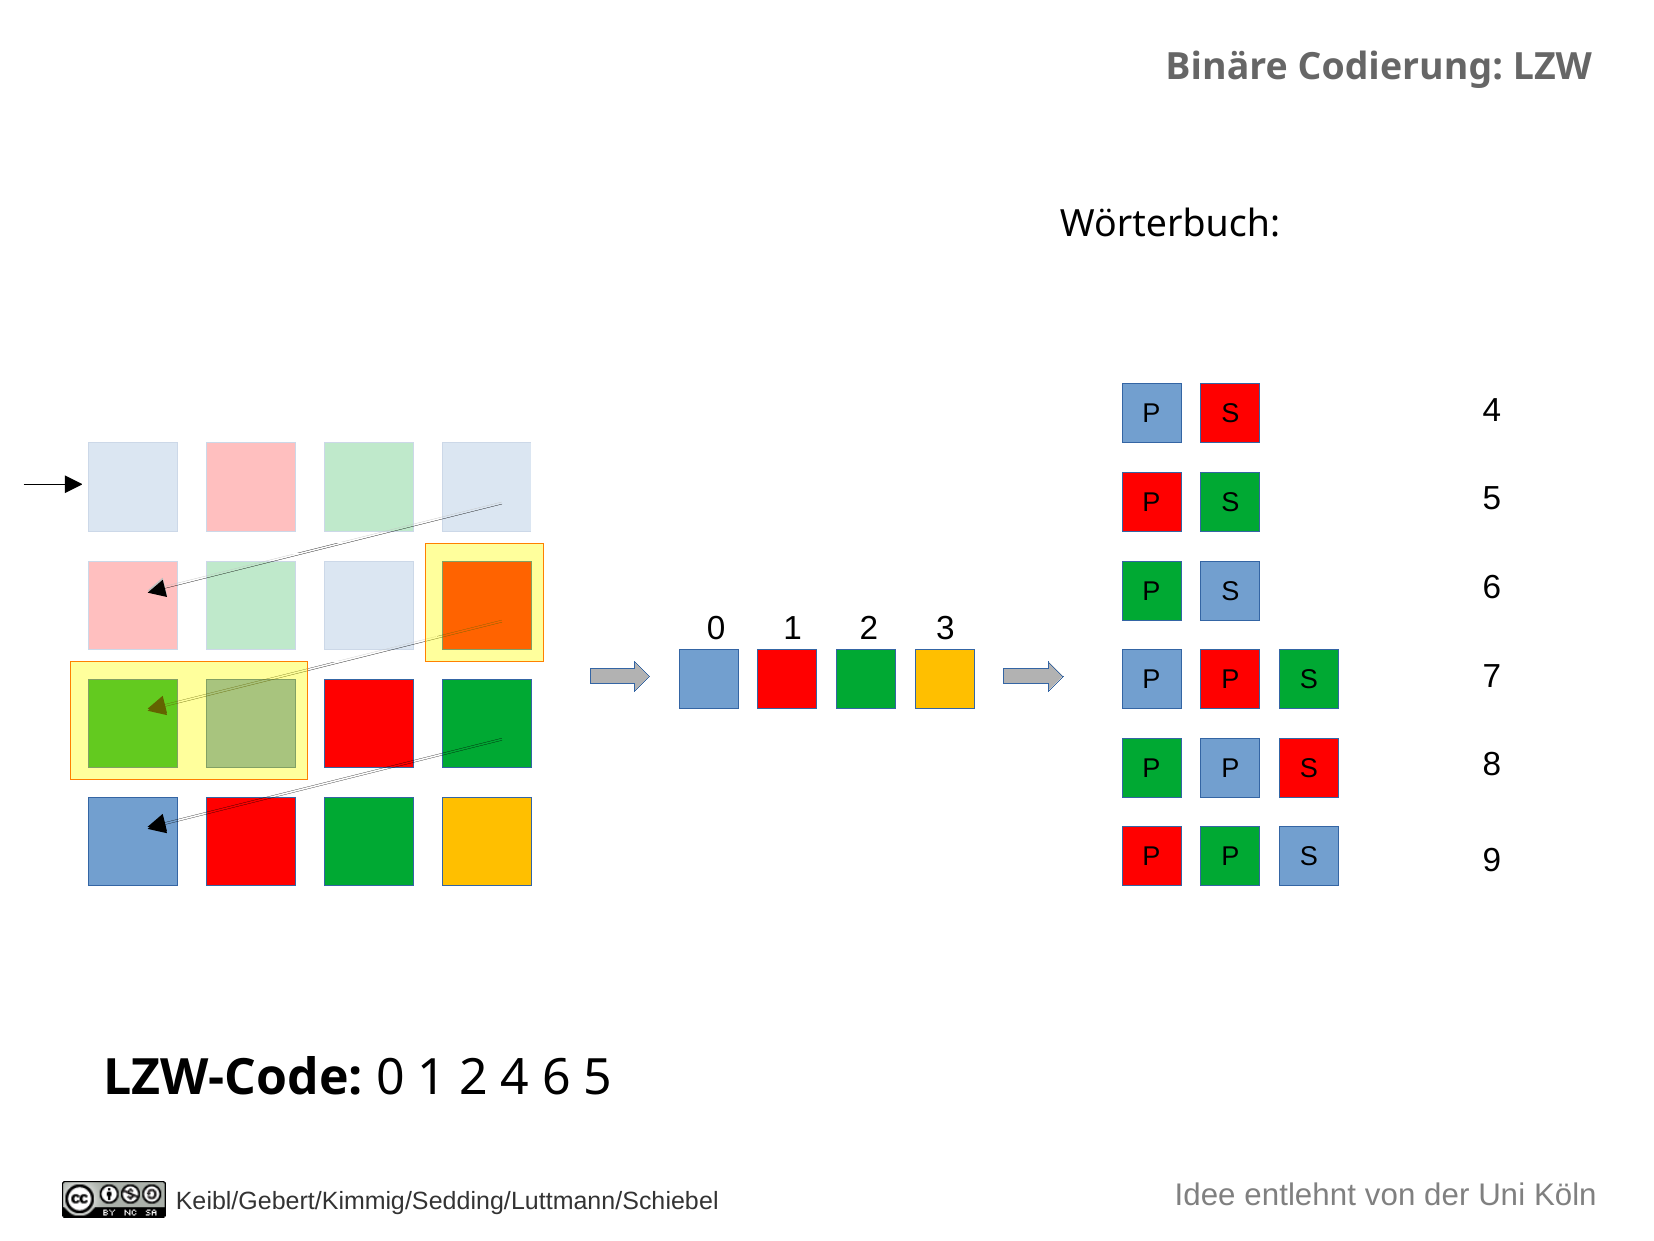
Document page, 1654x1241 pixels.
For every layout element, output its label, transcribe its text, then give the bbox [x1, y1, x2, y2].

text_box S [1279, 826, 1339, 886]
text_box [396, 763, 414, 768]
text_box P [1200, 649, 1260, 709]
text_box S [1200, 561, 1260, 621]
text_box 0 [692, 602, 731, 655]
text_box 5 [1467, 472, 1506, 525]
text_box [88, 797, 178, 886]
text_box [836, 649, 896, 709]
text_box [206, 797, 262, 811]
text_box Binäre Codierung: LZW [1150, 31, 1610, 83]
text_box 9 [1467, 833, 1506, 886]
text_box [590, 661, 650, 692]
text_box LZW-Code: 0 1 2 4 6 5 [88, 1033, 1565, 1105]
text_box [70, 434, 544, 780]
text_box [324, 797, 414, 886]
text_box P [1122, 472, 1182, 532]
text_box [1003, 661, 1064, 692]
text_box P [1122, 826, 1182, 886]
text_box 2 [844, 602, 884, 655]
text_box [915, 649, 975, 709]
text_box S [1279, 738, 1339, 798]
text_box S [1279, 649, 1339, 709]
text_box S [1200, 472, 1260, 532]
text_box S [1200, 383, 1260, 443]
text_box 7 [1467, 649, 1506, 702]
text_box P [1122, 649, 1182, 709]
text_box P [1122, 738, 1182, 798]
text_box 4 [1467, 383, 1506, 436]
text_box P [1122, 383, 1182, 443]
text_box P [1122, 561, 1182, 621]
text_box 8 [1467, 738, 1506, 791]
text_box [206, 797, 296, 886]
text_box 3 [921, 602, 960, 655]
text_box [324, 679, 414, 768]
text_box [679, 649, 739, 709]
text_box P [1200, 738, 1260, 798]
text_box P [1200, 826, 1260, 886]
text_box [757, 649, 817, 709]
text_box Idee entlehnt von der Uni Köln [1145, 1169, 1613, 1219]
text_box 1 [768, 602, 807, 655]
picture [62, 1181, 166, 1218]
text_box 6 [1467, 561, 1506, 613]
text_box Wörterbuch: [1045, 189, 1548, 246]
text_box [442, 797, 532, 886]
text_box [442, 679, 532, 768]
